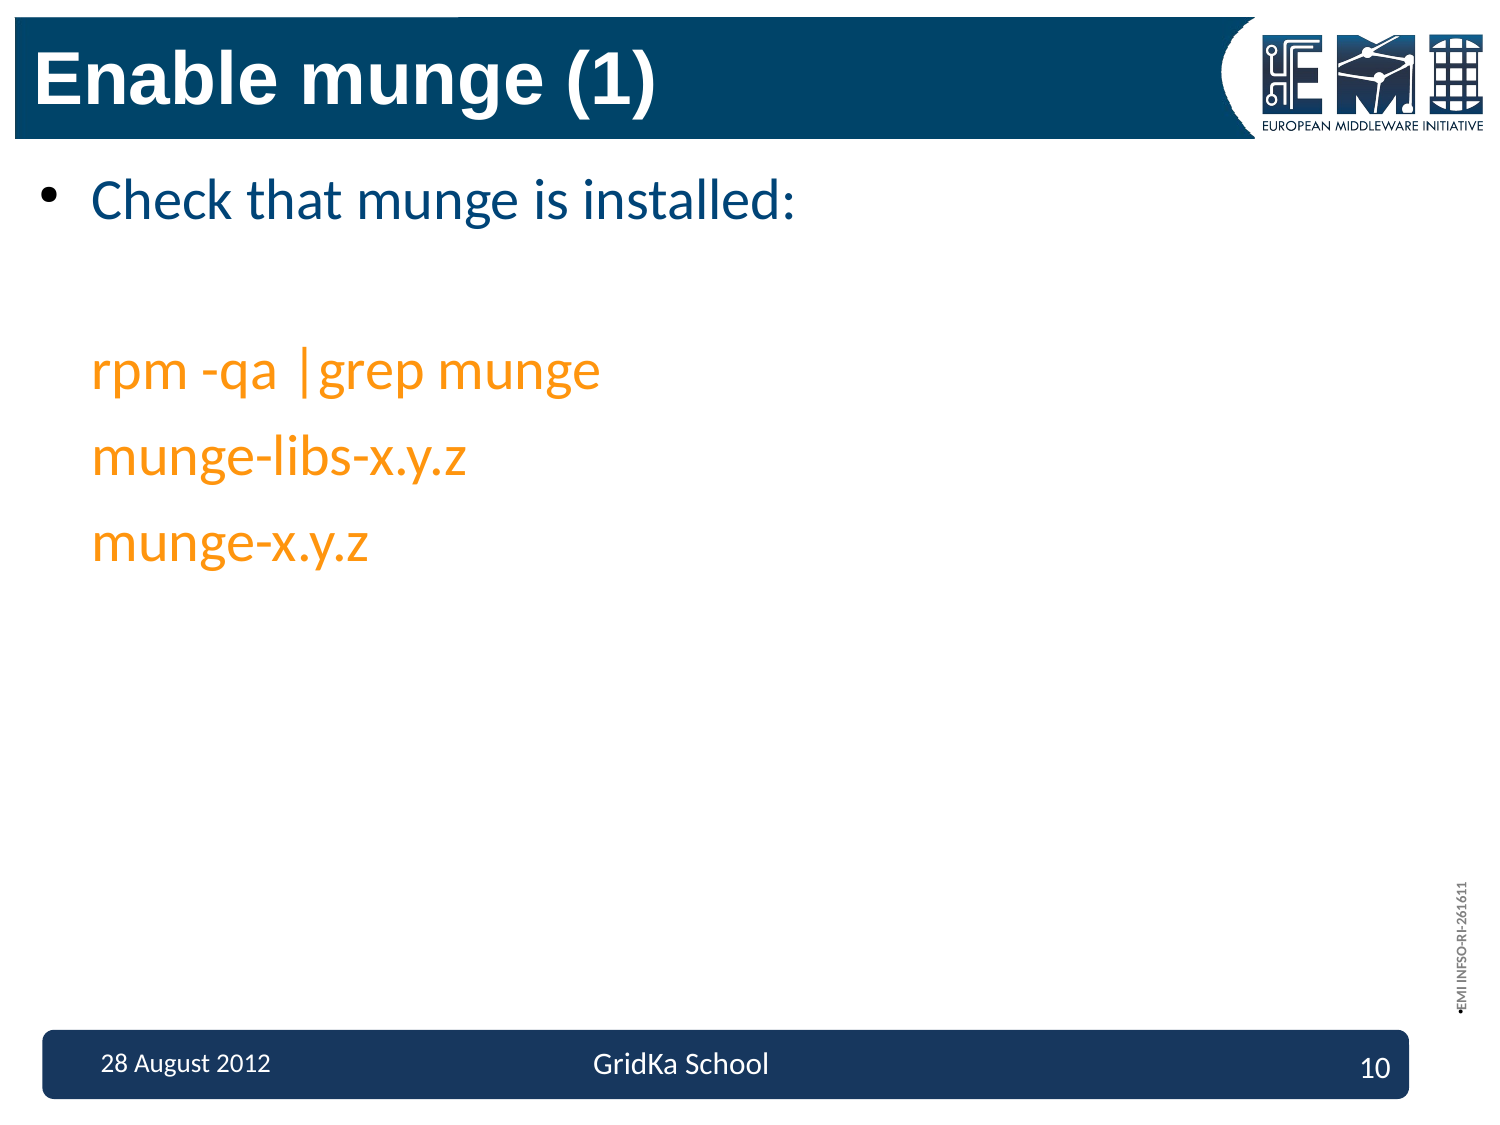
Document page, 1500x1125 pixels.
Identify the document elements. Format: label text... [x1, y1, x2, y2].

list Check that munge is installed: rpm -qa |grep munge munge-libs-x.y.z munge-x.y.z [6, 153, 1410, 985]
text_box Enable munge (1) [18, 21, 673, 127]
picture [1262, 34, 1483, 131]
picture [28, 17, 1255, 139]
picture [14, 17, 25, 139]
